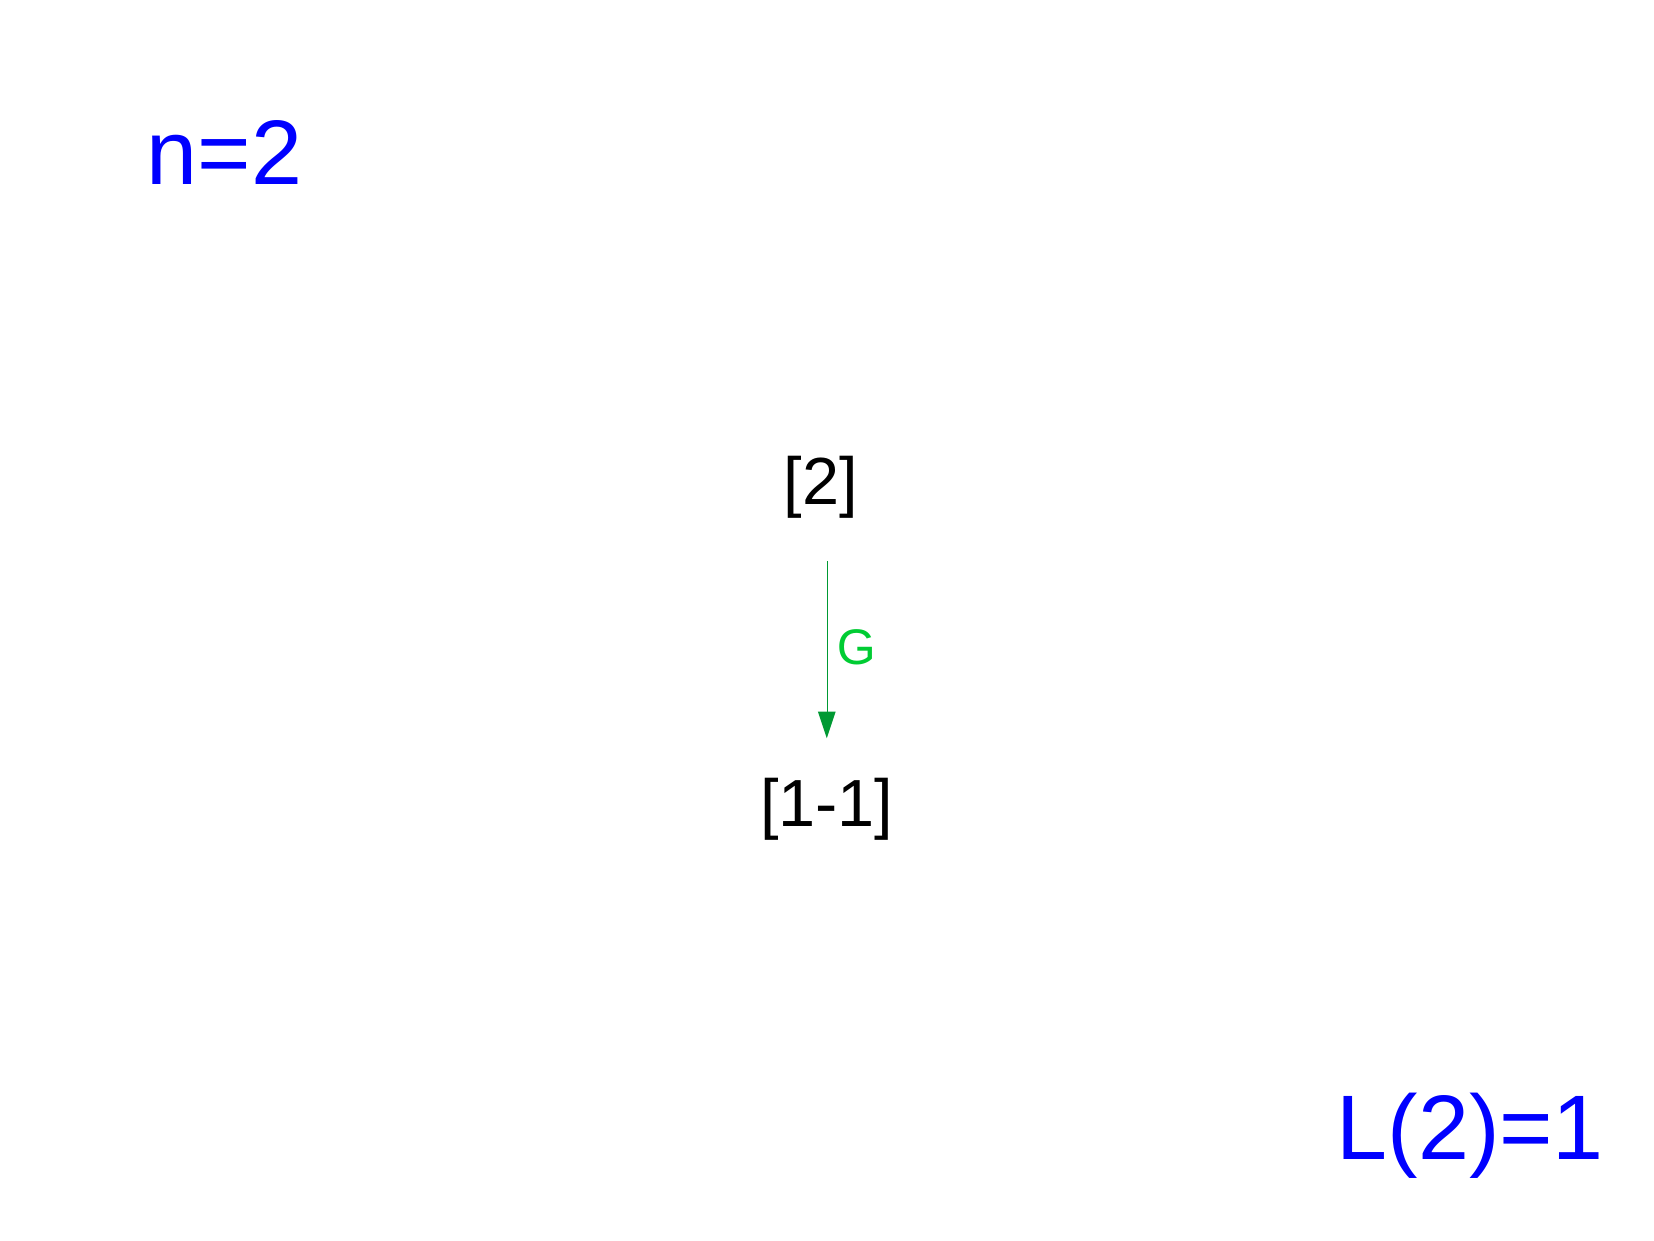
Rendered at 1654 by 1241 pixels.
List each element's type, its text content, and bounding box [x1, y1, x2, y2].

text_box G [814, 602, 898, 691]
text_box [2] [755, 401, 886, 562]
title n=2 [82, 49, 367, 257]
title L(2)=1 [1334, 1051, 1607, 1205]
text_box [1-1] [732, 744, 922, 862]
